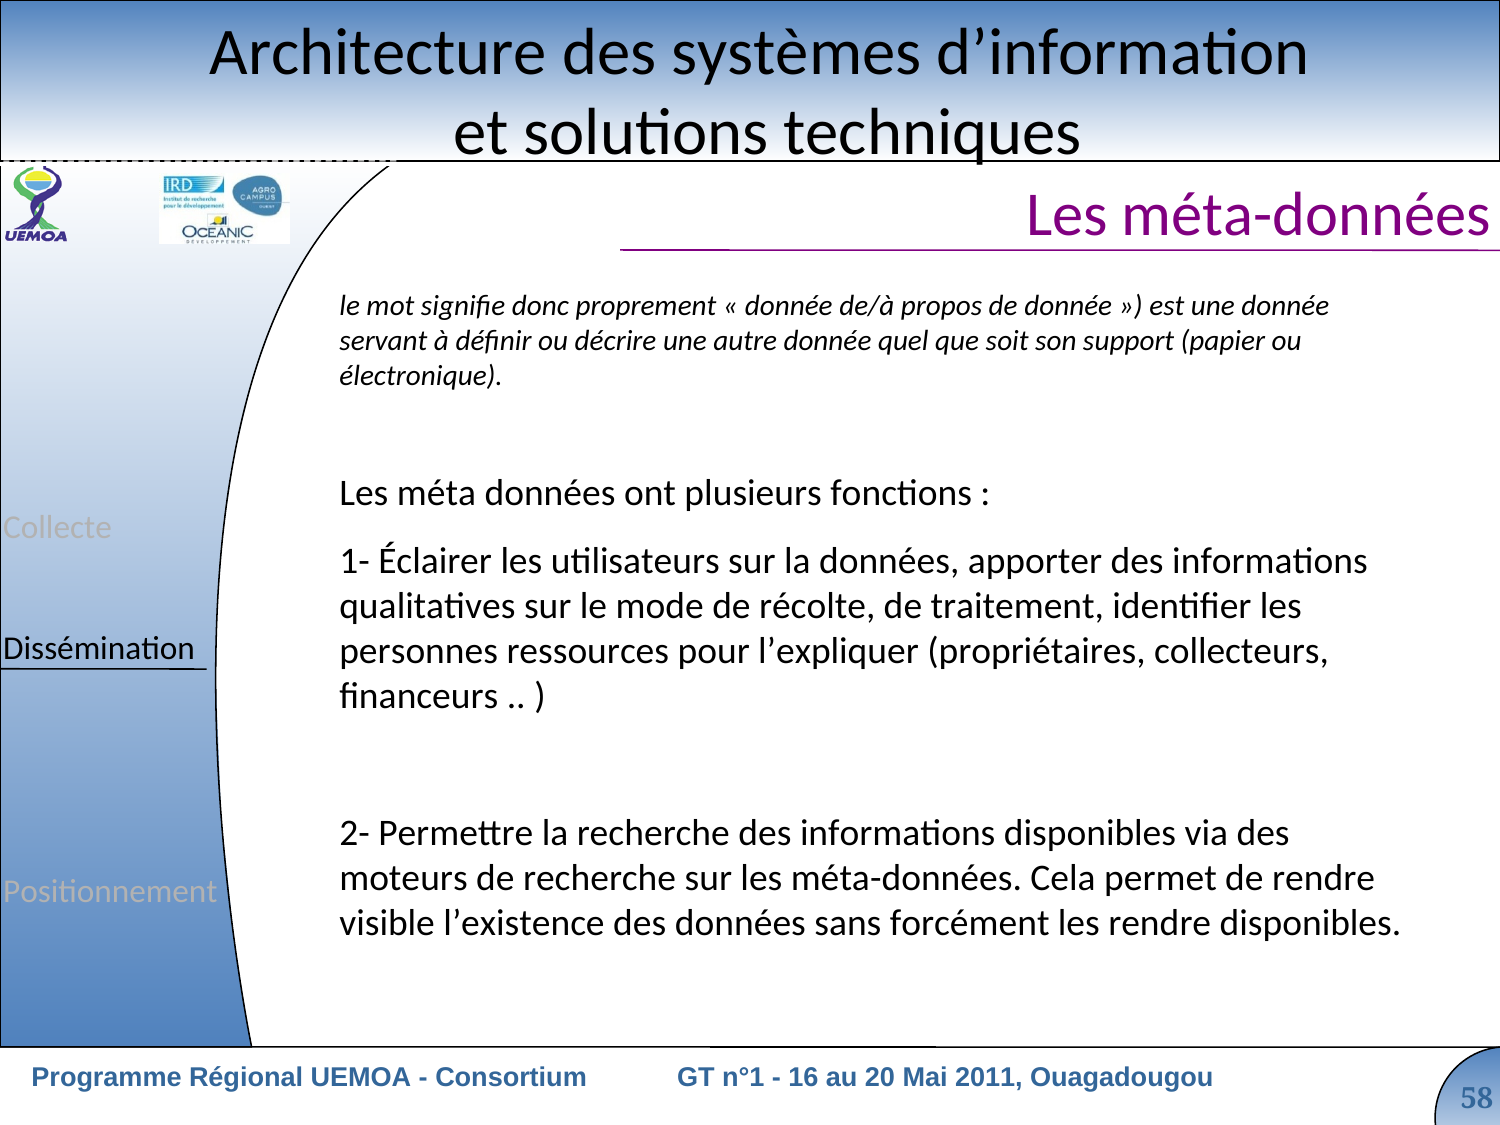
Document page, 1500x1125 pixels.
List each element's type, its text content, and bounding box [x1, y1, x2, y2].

picture [159, 173, 265, 244]
picture [0, 166, 73, 244]
text_box Architecture des systèmes d’information et solutions techniques [53, 0, 1483, 161]
text_box Les méta-données [265, 165, 1500, 256]
text_box le mot signifie donc proprement « donnée de/à propos de donnée ») est une donnée servant à définir ou décrire une autre donnée quel que soit son support (papier ou électronique). Les méta données ont plusieurs fonctions : 1- Éclairer les utilisateurs sur la données, apporter des informations qualitatives sur le mode de récolte, de traitement, identifier les personnes ressources pour l’expliquer (propriétaires, collecteurs, financeurs .. ) 2- Permettre la recherche des informations disponibles via des moteurs de recherche sur les méta-données. Cela permet de rendre visible l’existence des données sans forcément les rendre disponibles. [324, 278, 1436, 951]
text_box Collecte Dissémination Positionnement [0, 497, 314, 1039]
